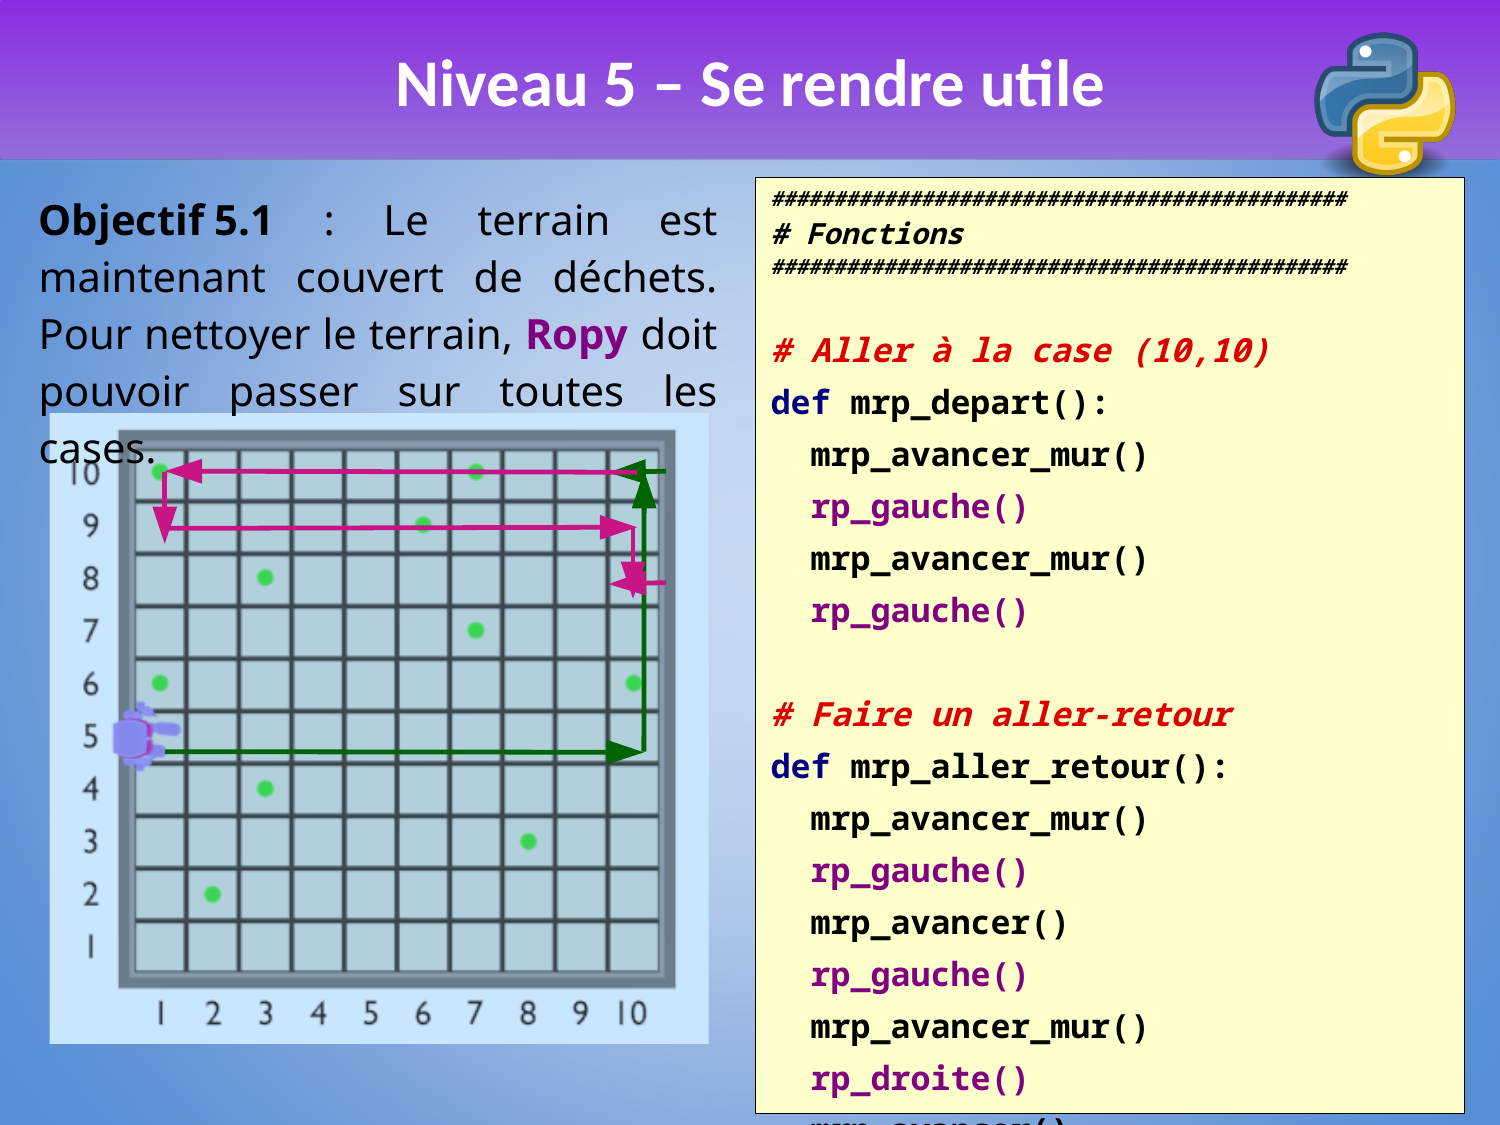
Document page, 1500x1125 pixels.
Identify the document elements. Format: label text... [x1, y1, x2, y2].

text_box Niveau 5 – Se rendre utile [0, 0, 1500, 159]
text_box ############################################## # Fonctions ############################################## # Aller à la case (10,10) def mrp_depart(): mrp_avancer_mur() rp_gauche() mrp_avancer_mur() rp_gauche() # Faire un aller-retour def mrp_aller_retour(): mrp_avancer_mur() rp_gauche() mrp_avancer() rp_gauche() mrp_avancer_mur() rp_droite() mrp_avancer() rp_droite() [755, 177, 1465, 1114]
picture [0, 29, 1500, 1125]
text_box Objectif 5.1 : Le terrain est maintenant couvert de déchets. Pour nettoyer le terrain, Ropy doit pouvoir passer sur toutes les cases. [23, 183, 733, 365]
